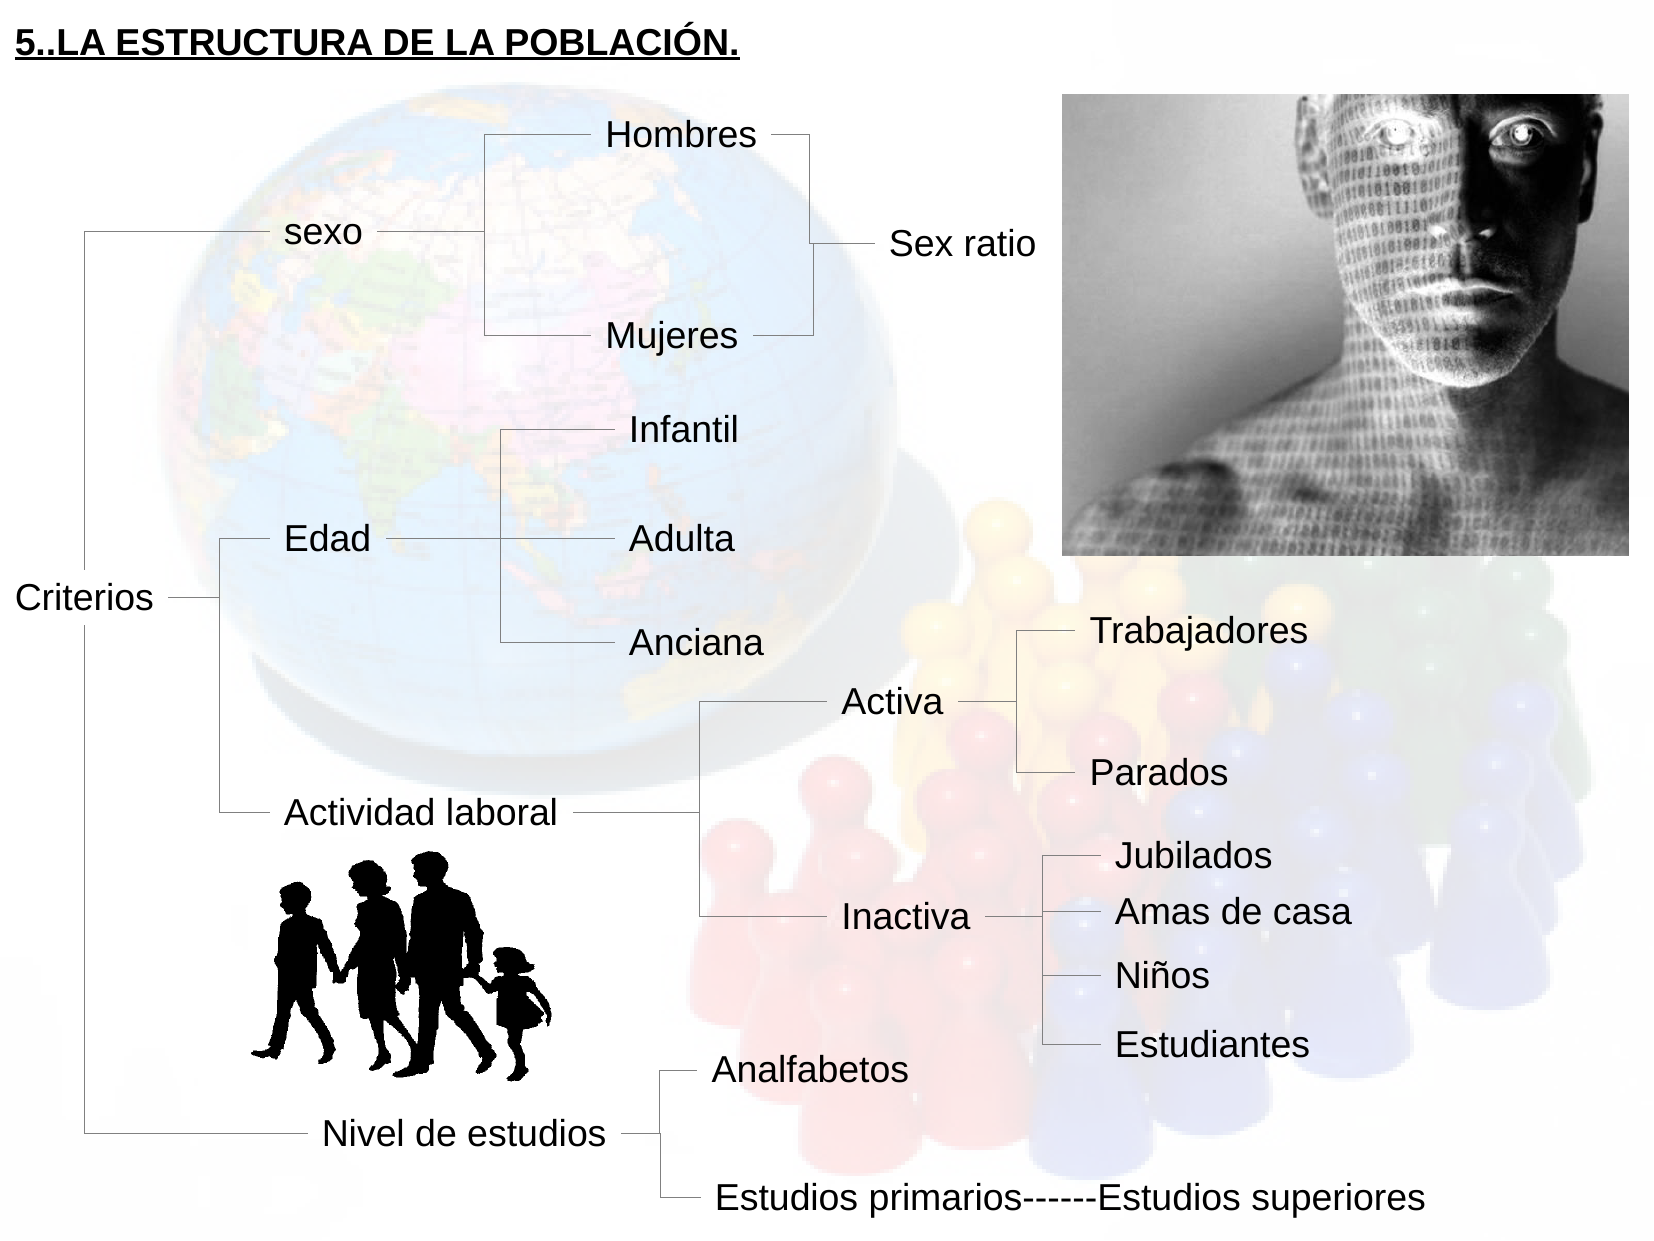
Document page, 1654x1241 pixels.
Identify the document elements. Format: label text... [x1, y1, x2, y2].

text_box Mujeres [590, 307, 754, 364]
picture [1043, 856, 1100, 911]
text_box Estudios primarios------Estudios superiores [700, 1169, 1441, 1227]
text_box Infantil [614, 401, 755, 459]
text_box Analfabetos [696, 1041, 924, 1099]
text_box Estudiantes [1100, 1015, 1326, 1073]
text_box Jubilados [1100, 826, 1288, 883]
text_box Criterios [0, 569, 169, 626]
text_box 5..LA ESTRUCTURA DE LA POBLACIÓN. [0, 14, 755, 71]
text_box Parados [1074, 744, 1244, 801]
picture [0, 0, 1654, 1241]
text_box Edad [269, 510, 387, 567]
text_box Anciana [614, 614, 779, 671]
text_box Actividad laboral [269, 784, 574, 841]
text_box Trabajadores [1074, 602, 1324, 660]
text_box Sex ratio [874, 214, 1052, 272]
text_box Hombres [590, 106, 772, 164]
text_box Amas de casa [1100, 883, 1367, 941]
text_box Activa [826, 673, 959, 731]
text_box Niños [1100, 947, 1226, 1004]
text_box Nivel de estudios [307, 1105, 622, 1163]
text_box Adulta [614, 510, 750, 567]
picture [485, 135, 813, 335]
text_box Inactiva [826, 888, 986, 945]
text_box sexo [269, 203, 378, 260]
